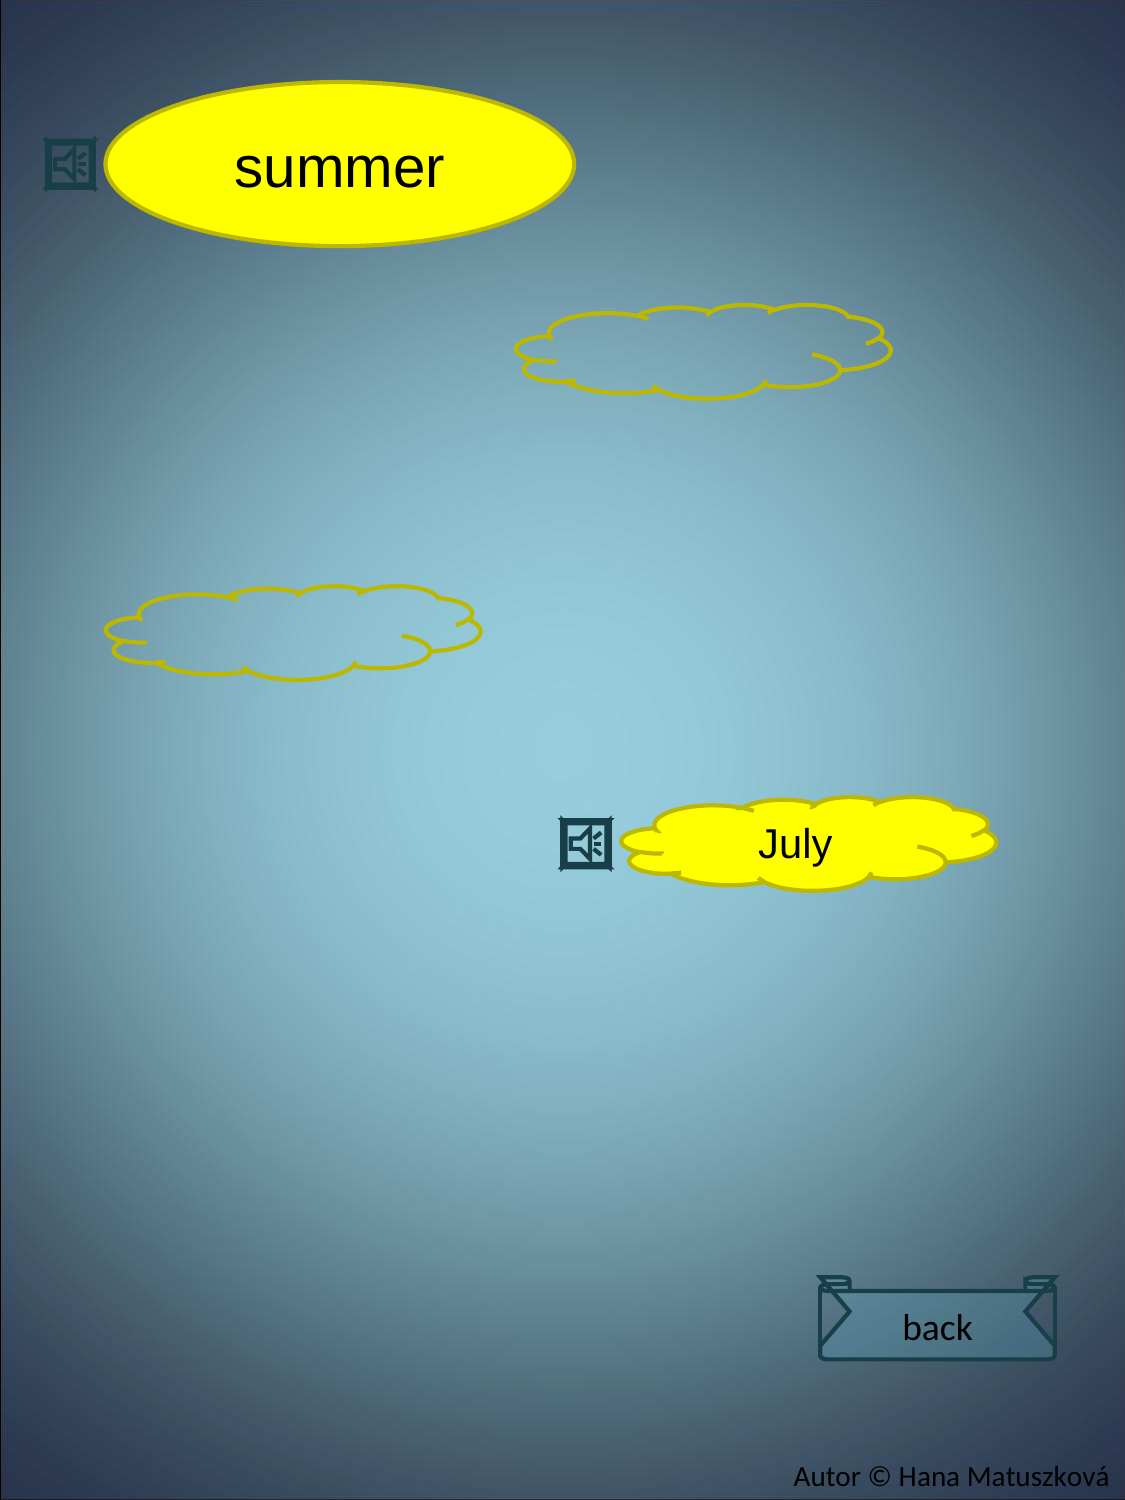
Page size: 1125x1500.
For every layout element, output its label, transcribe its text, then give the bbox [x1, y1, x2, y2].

text_box summer [105, 82, 575, 247]
text_box Autor © Hana Matuszková [778, 1449, 1125, 1500]
text_box back [820, 1277, 1055, 1360]
text_box July [621, 797, 997, 891]
picture [0, 0, 1125, 1500]
